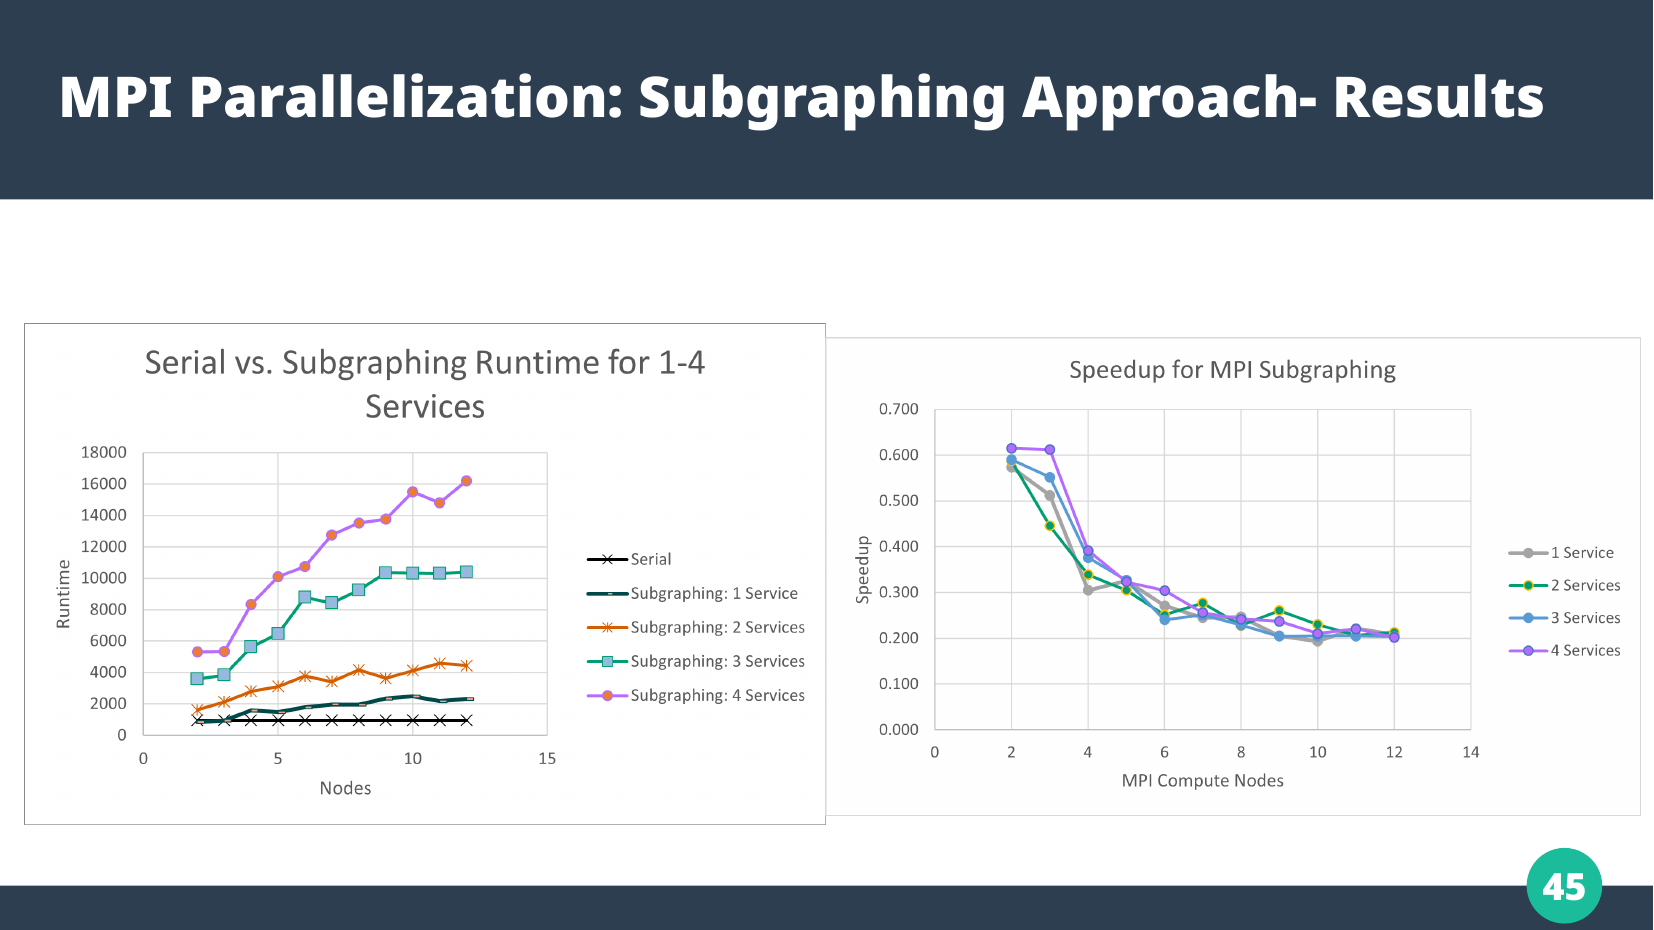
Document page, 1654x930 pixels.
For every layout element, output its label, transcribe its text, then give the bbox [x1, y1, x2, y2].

picture [24, 323, 1641, 826]
title MPI Parallelization: Subgraphing Approach- Results [58, 36, 1594, 155]
